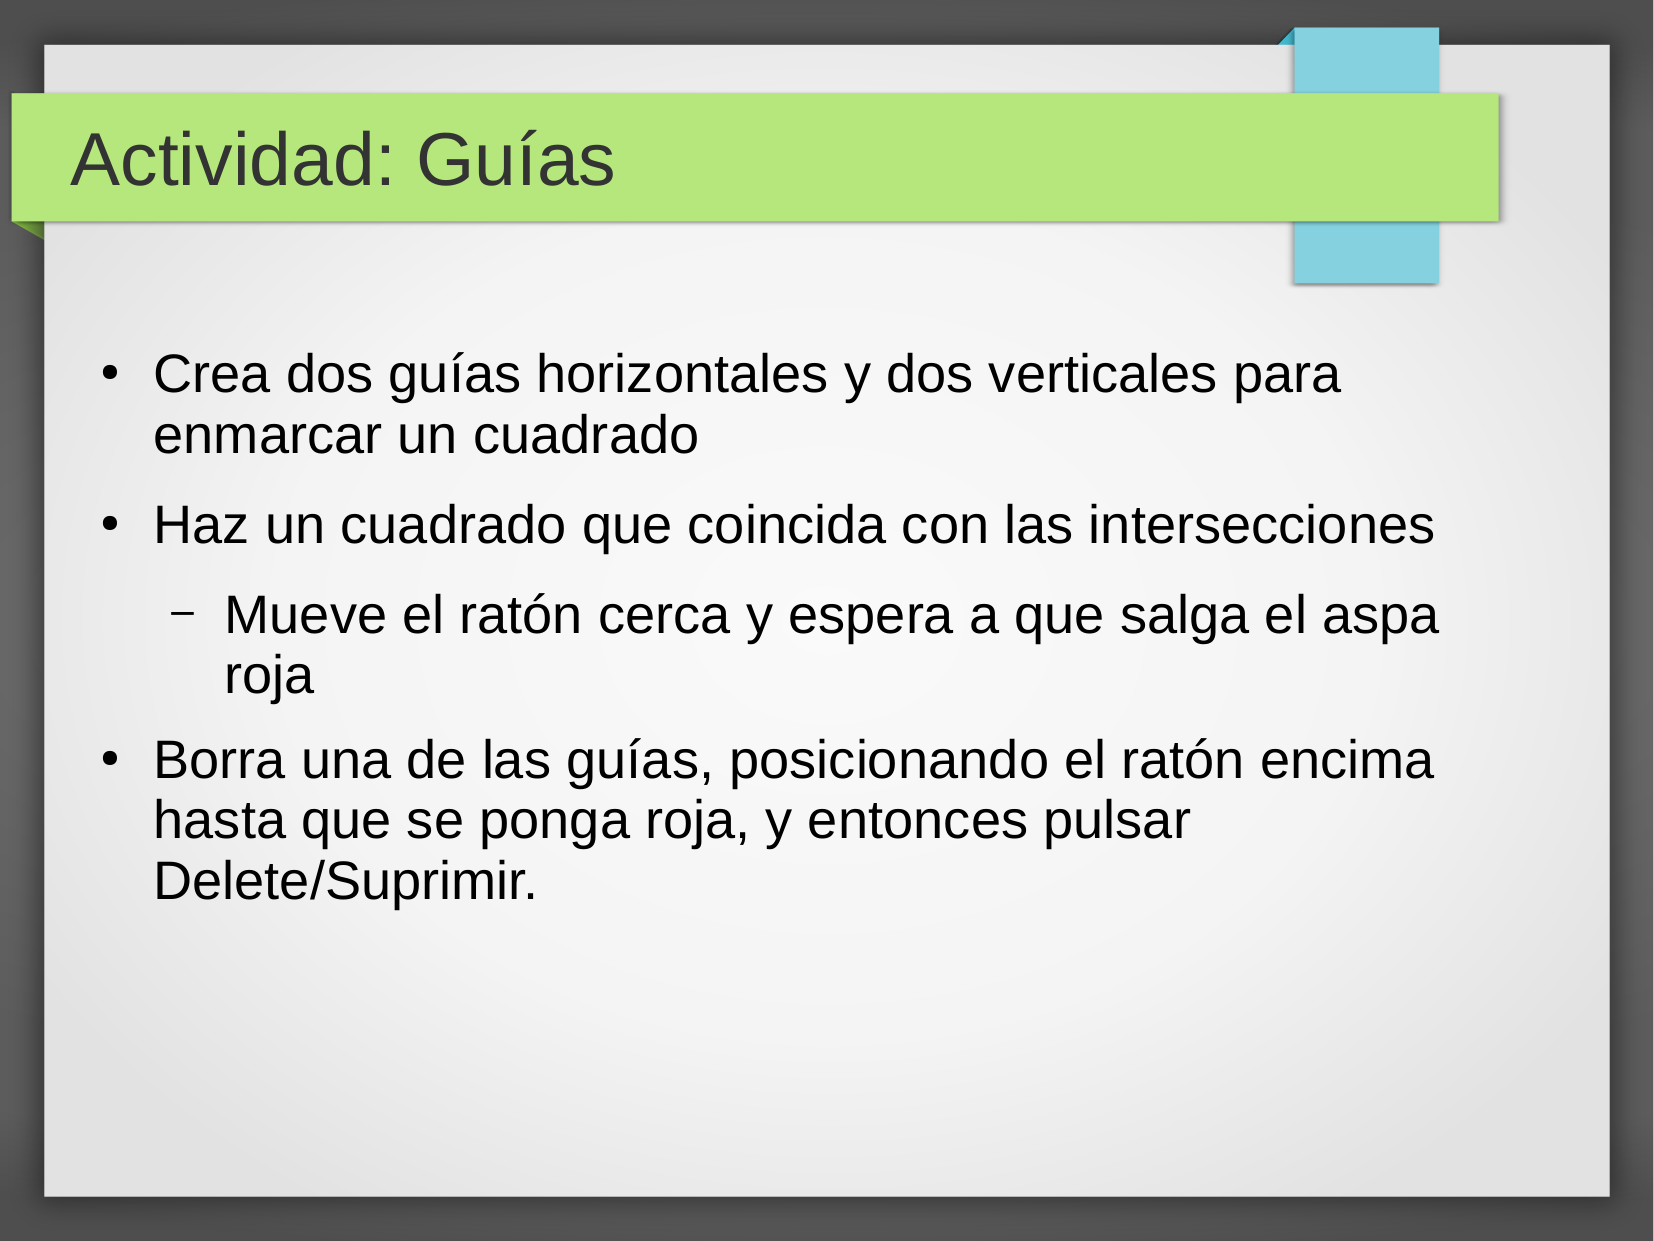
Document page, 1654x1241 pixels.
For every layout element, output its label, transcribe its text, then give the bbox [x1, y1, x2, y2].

title Actividad: Guías [70, 106, 1229, 213]
picture [0, 0, 1654, 1241]
list Crea dos guías horizontales y dos verticales para enmarcar un cuadrado Haz un cuadrado que coincida con las intersecciones Mueve el ratón cerca y espera a que salga el aspa roja Borra una de las guías, posicionando el ratón encima hasta que se ponga roja, y entonces pulsar Delete/Suprimir. [82, 343, 1538, 1063]
